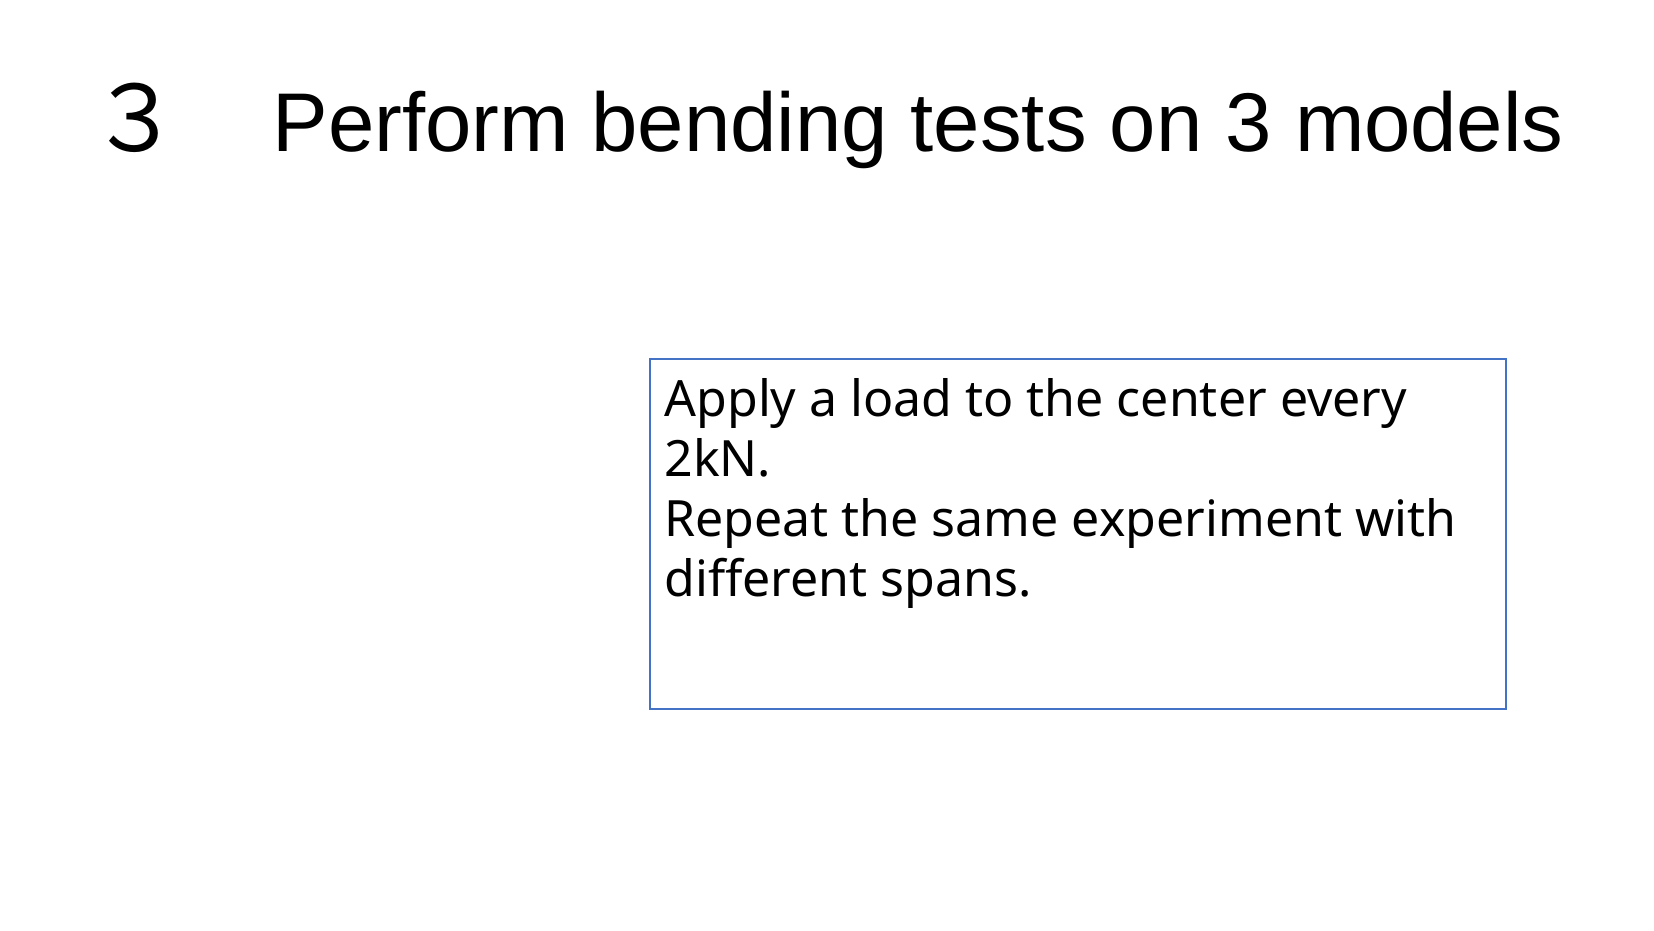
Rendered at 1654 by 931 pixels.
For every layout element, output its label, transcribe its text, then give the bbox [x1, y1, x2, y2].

title ３ Perform bending tests on 3 models [82, 37, 1571, 193]
text_box Apply a load to the center every 2kN. Repeat the same experiment with different spans. [649, 358, 1506, 709]
